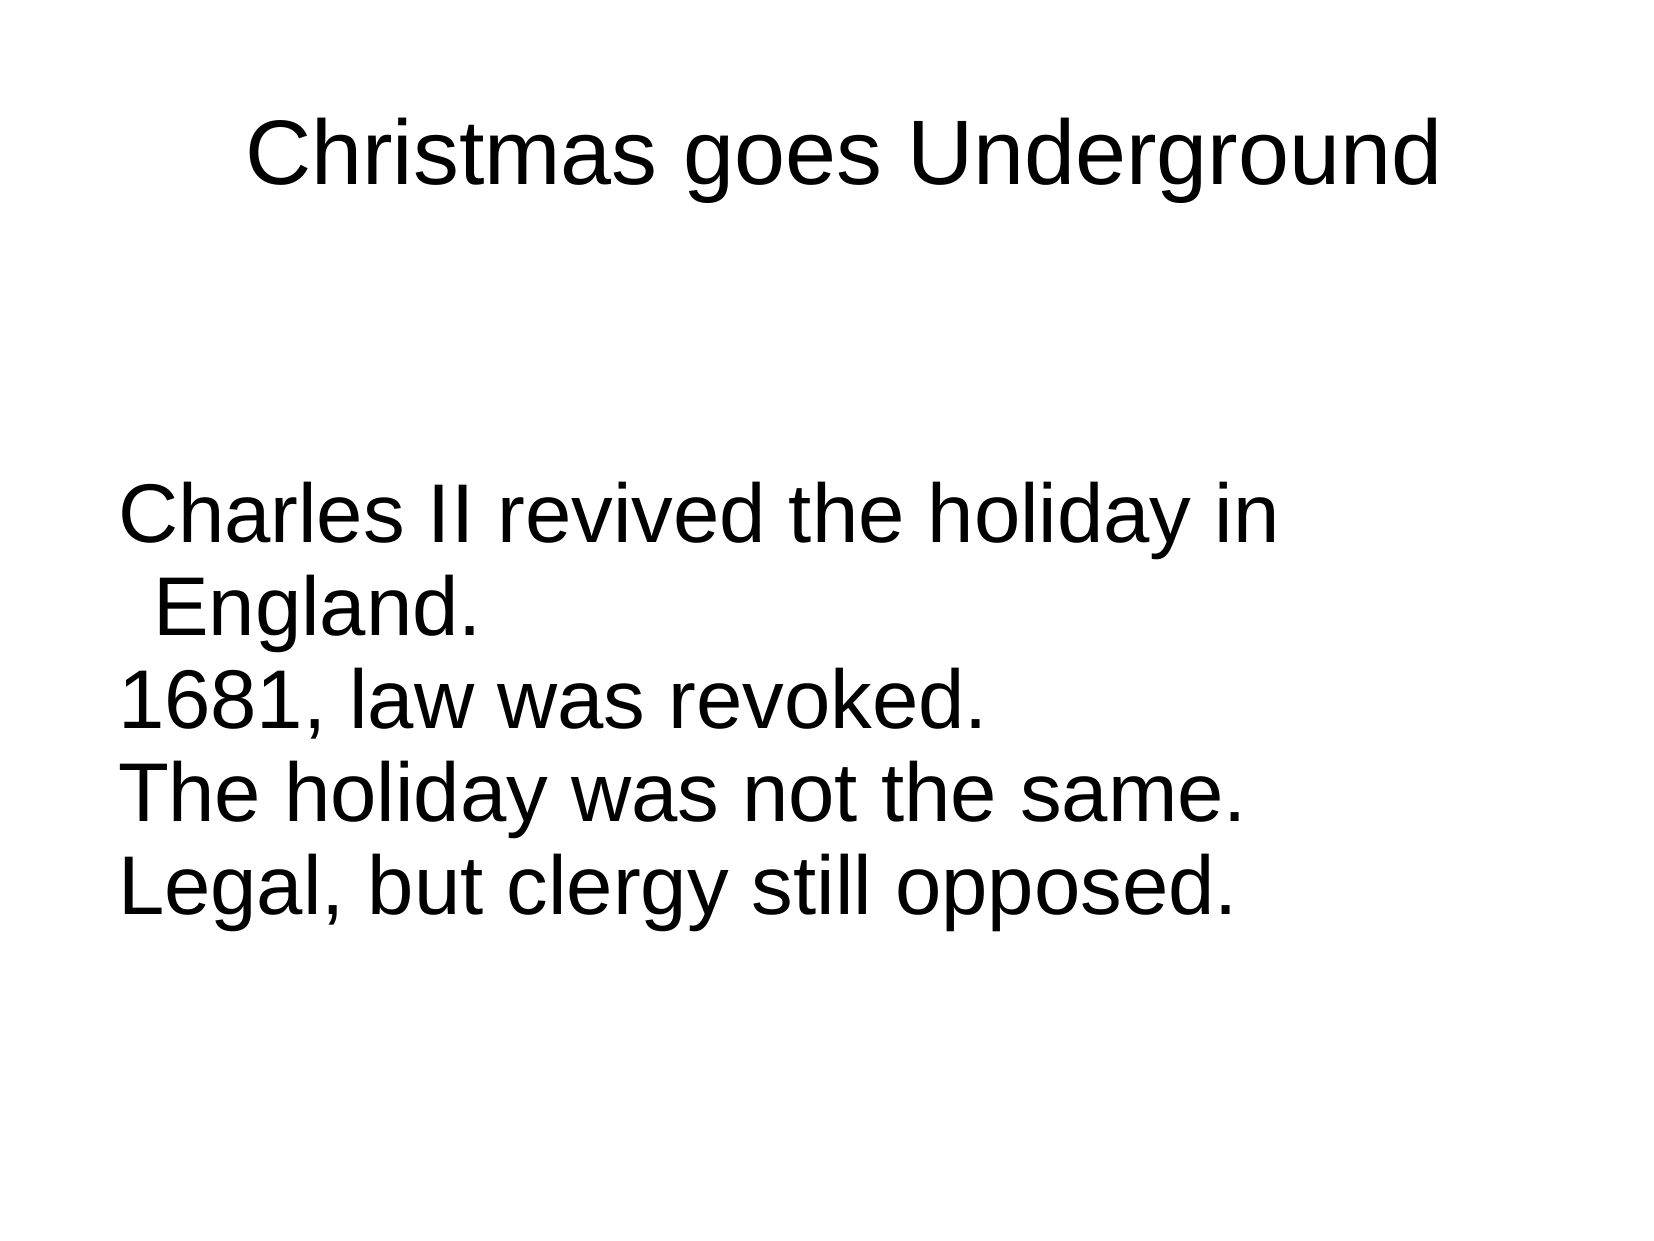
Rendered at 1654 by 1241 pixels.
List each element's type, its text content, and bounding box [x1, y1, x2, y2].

subtitle Charles II revived the holiday in England. 1681, law was revoked. The holiday was not the same. Legal, but clergy still opposed. [82, 290, 1571, 1109]
title Christmas goes Underground [82, 49, 1571, 257]
